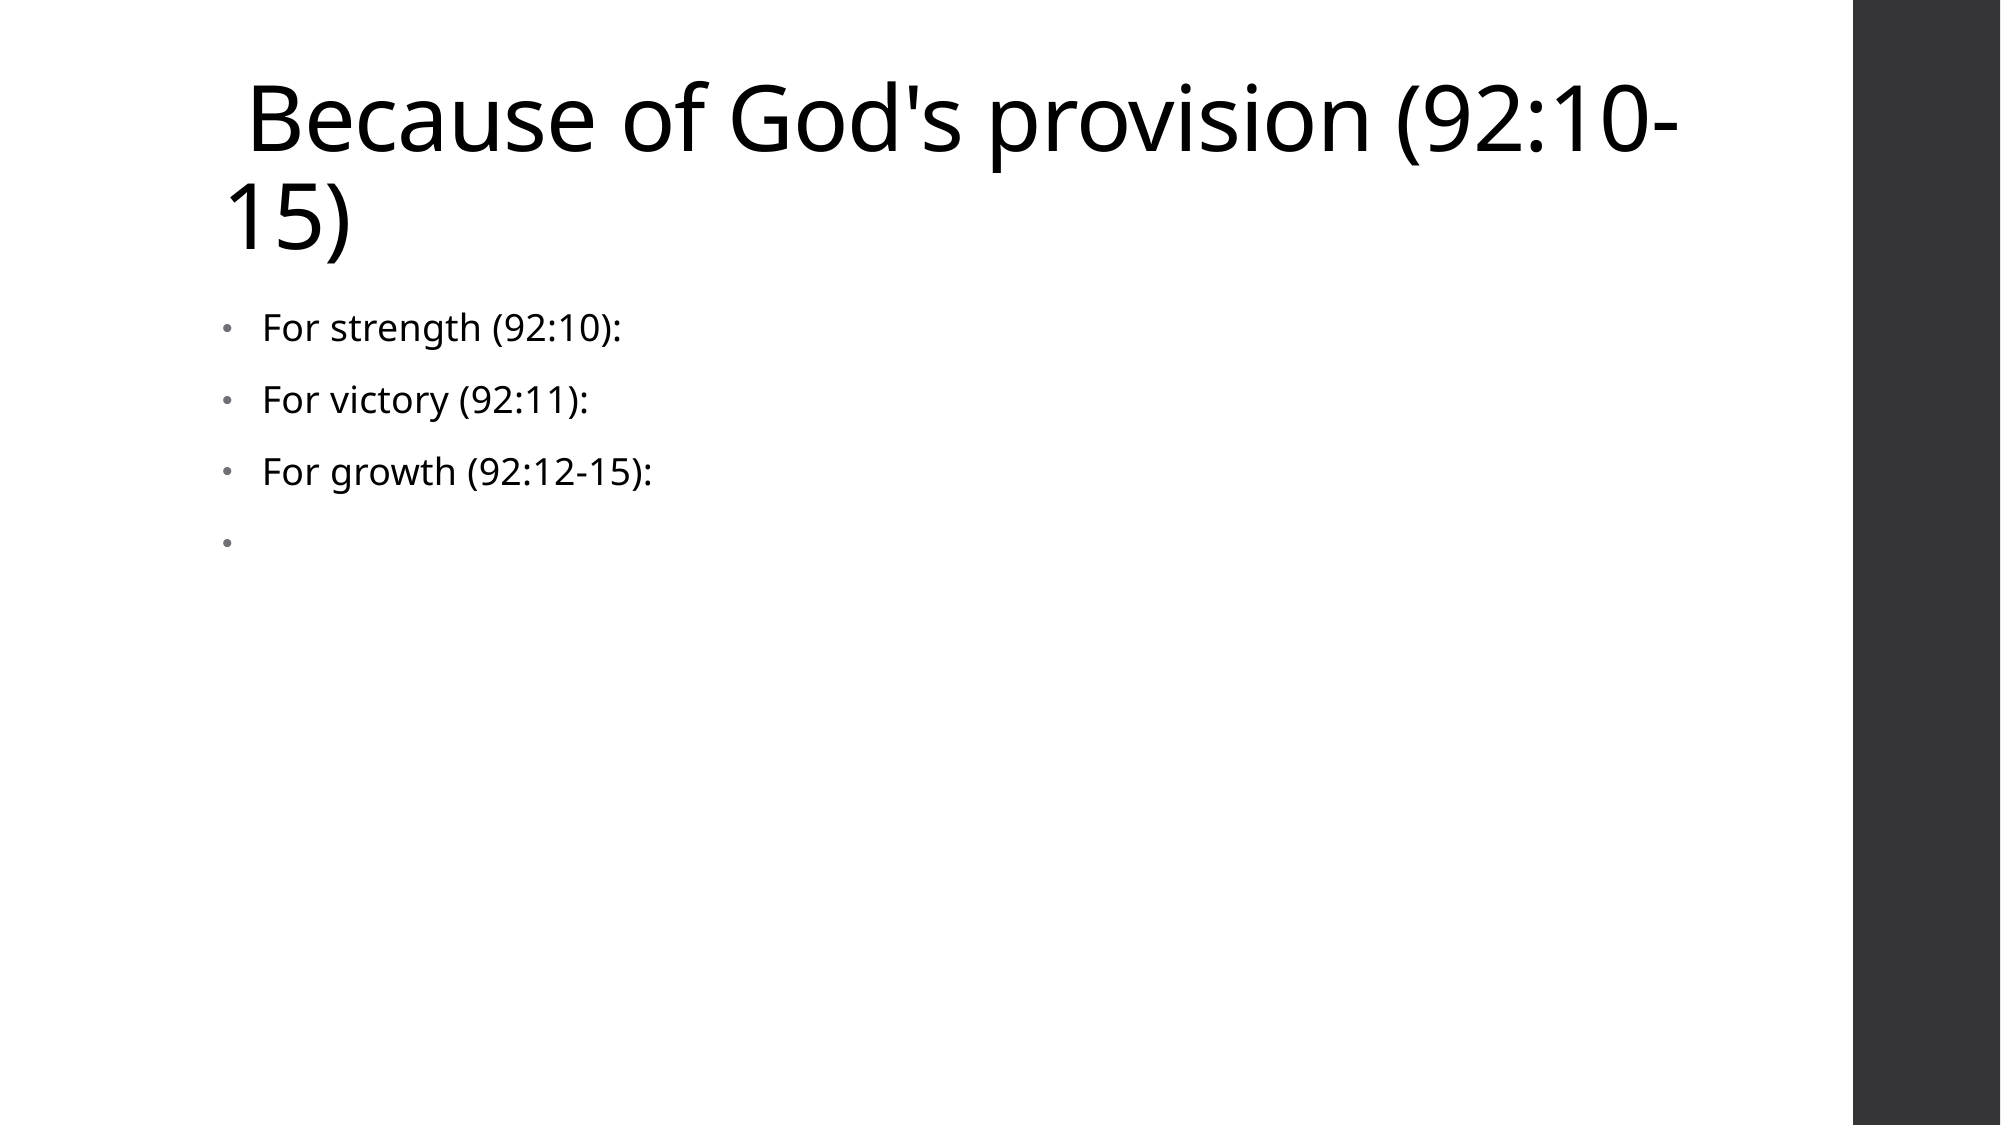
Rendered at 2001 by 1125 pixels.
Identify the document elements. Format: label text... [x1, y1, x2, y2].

list For strength (92:10): For victory (92:11): For growth (92:12-15): [206, 299, 1617, 1014]
title Because of God's provision (92:10-15) [206, 60, 1797, 278]
